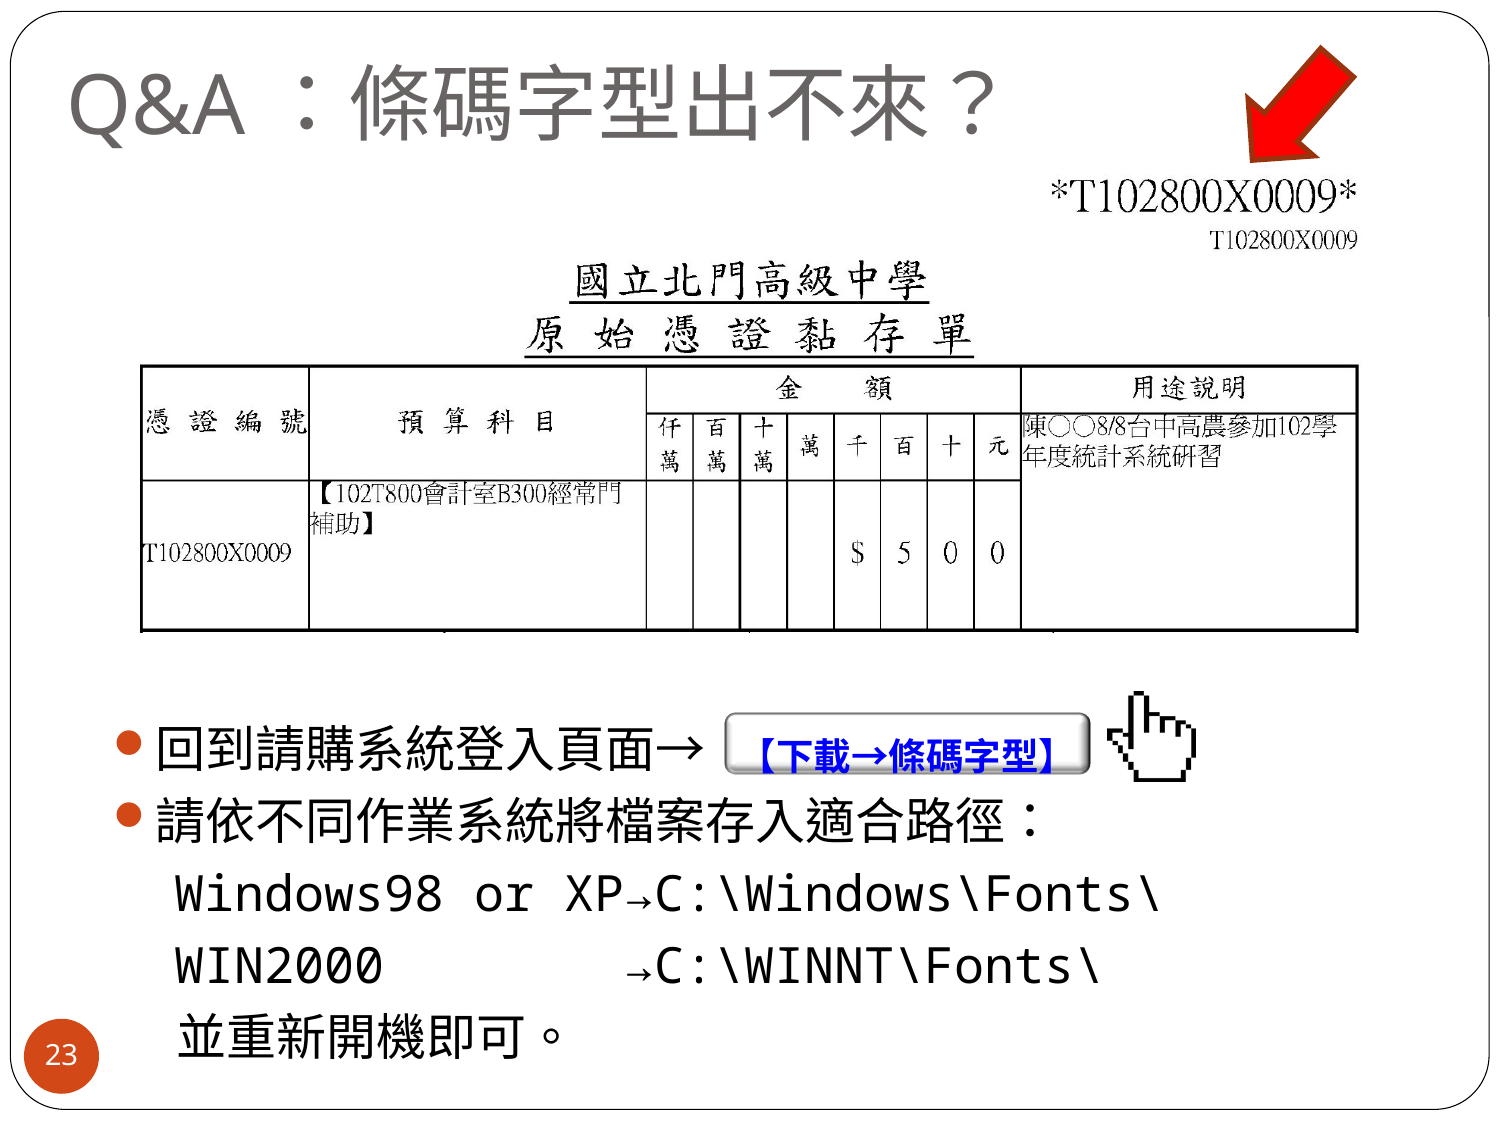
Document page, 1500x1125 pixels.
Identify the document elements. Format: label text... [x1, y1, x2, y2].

text_box 【下載→條碼字型】 [827, 750, 837, 768]
text_box [23, 1018, 99, 1094]
text_box 回到請購系統登入頁面→ 請依不同作業系統將檔案存入適合路徑： Windows98 or XP→C:\Windows\Fonts\ WIN2000 →C:\WINNT\Fonts\ 並重新開機即可。 [105, 703, 1454, 1067]
picture [722, 710, 1092, 777]
picture [1107, 691, 1196, 783]
text_box 【下載→條碼字型】 [729, 717, 1086, 770]
text_box [1248, 48, 1354, 161]
picture [117, 164, 1395, 633]
text_box Q&A：條碼字型出不來？ [58, 35, 1149, 166]
